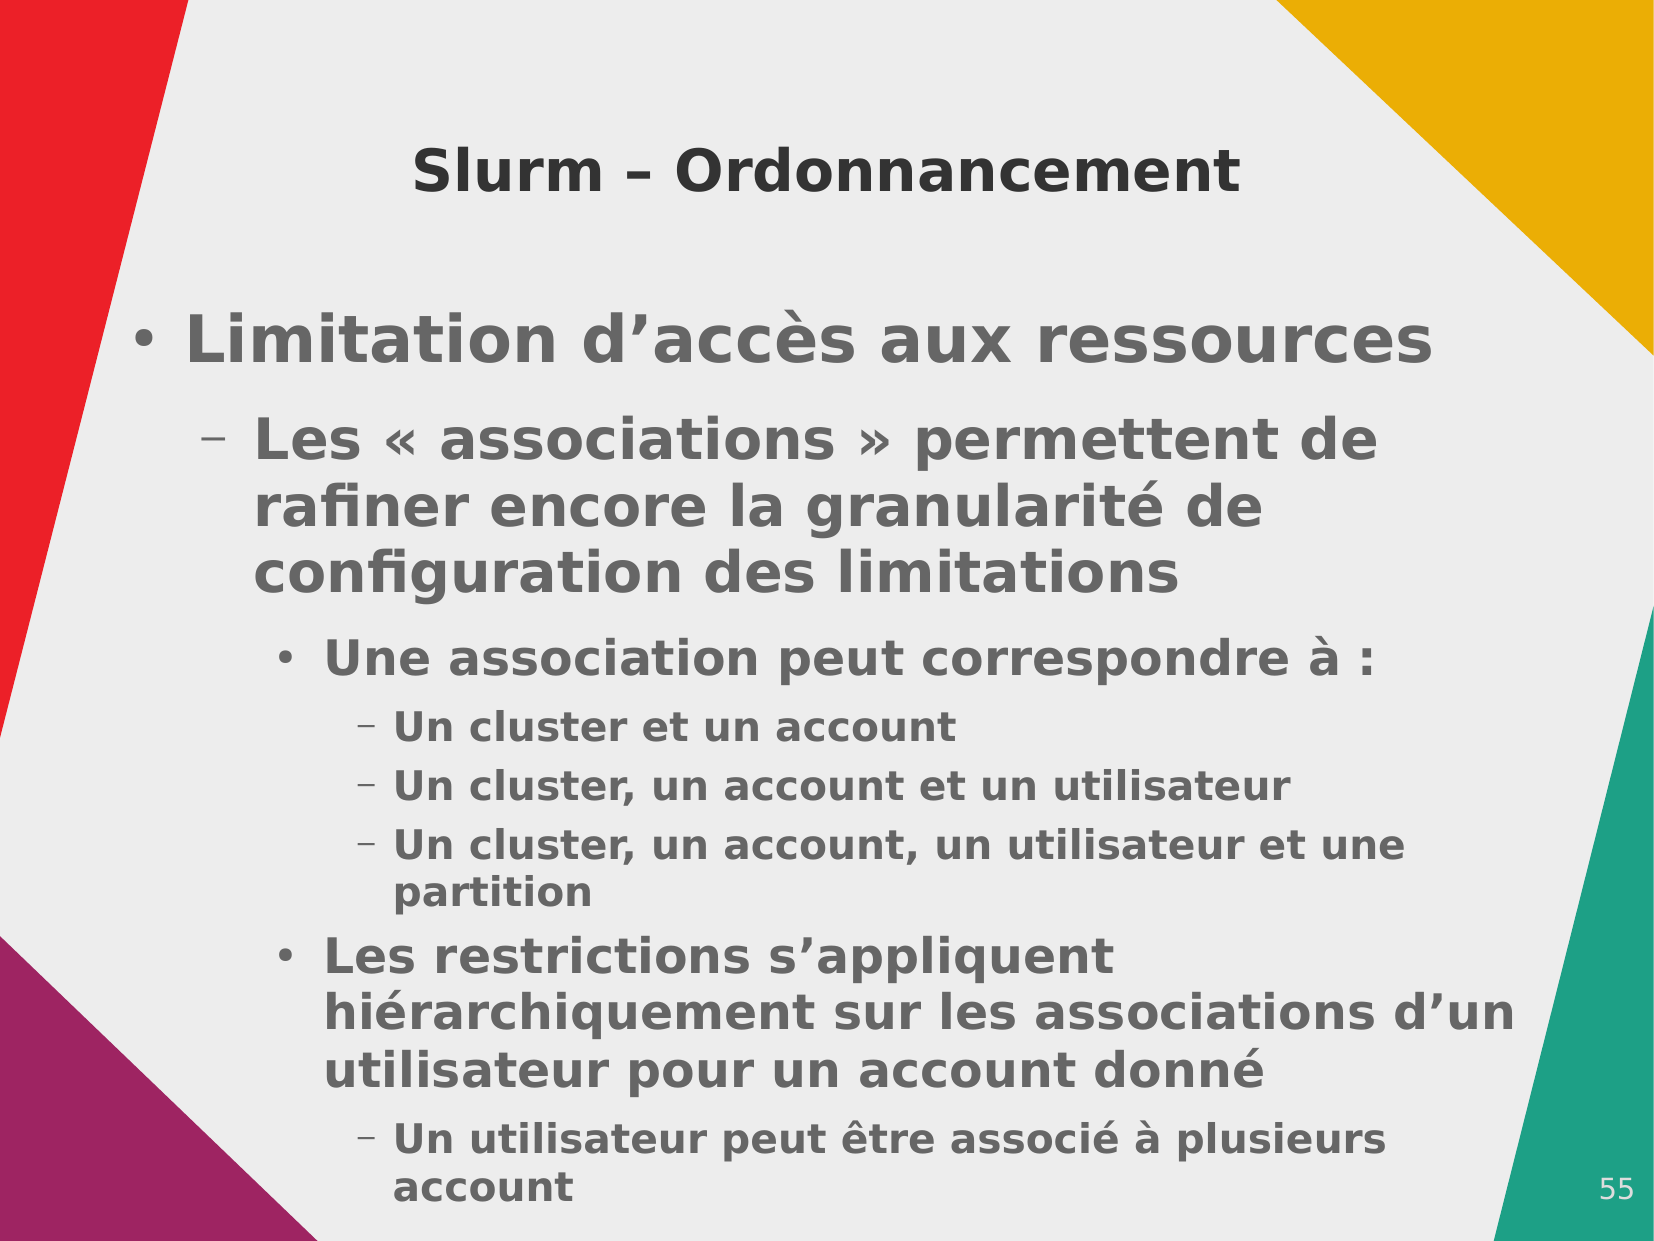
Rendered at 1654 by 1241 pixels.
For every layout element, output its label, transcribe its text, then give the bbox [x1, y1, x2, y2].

list Limitation d’accès aux ressources Les « associations » permettent de rafiner encore la granularité de configuration des limitations Une association peut correspondre à : Un cluster et un account Un cluster, un account et un utilisateur Un cluster, un account, un utilisateur et une partition Les restrictions s’appliquent hiérarchiquement sur les associations d’un utilisateur pour un account donné Un utilisateur peut être associé à plusieurs account [114, 302, 1539, 1217]
title Slurm – Ordonnancement [114, 73, 1539, 271]
